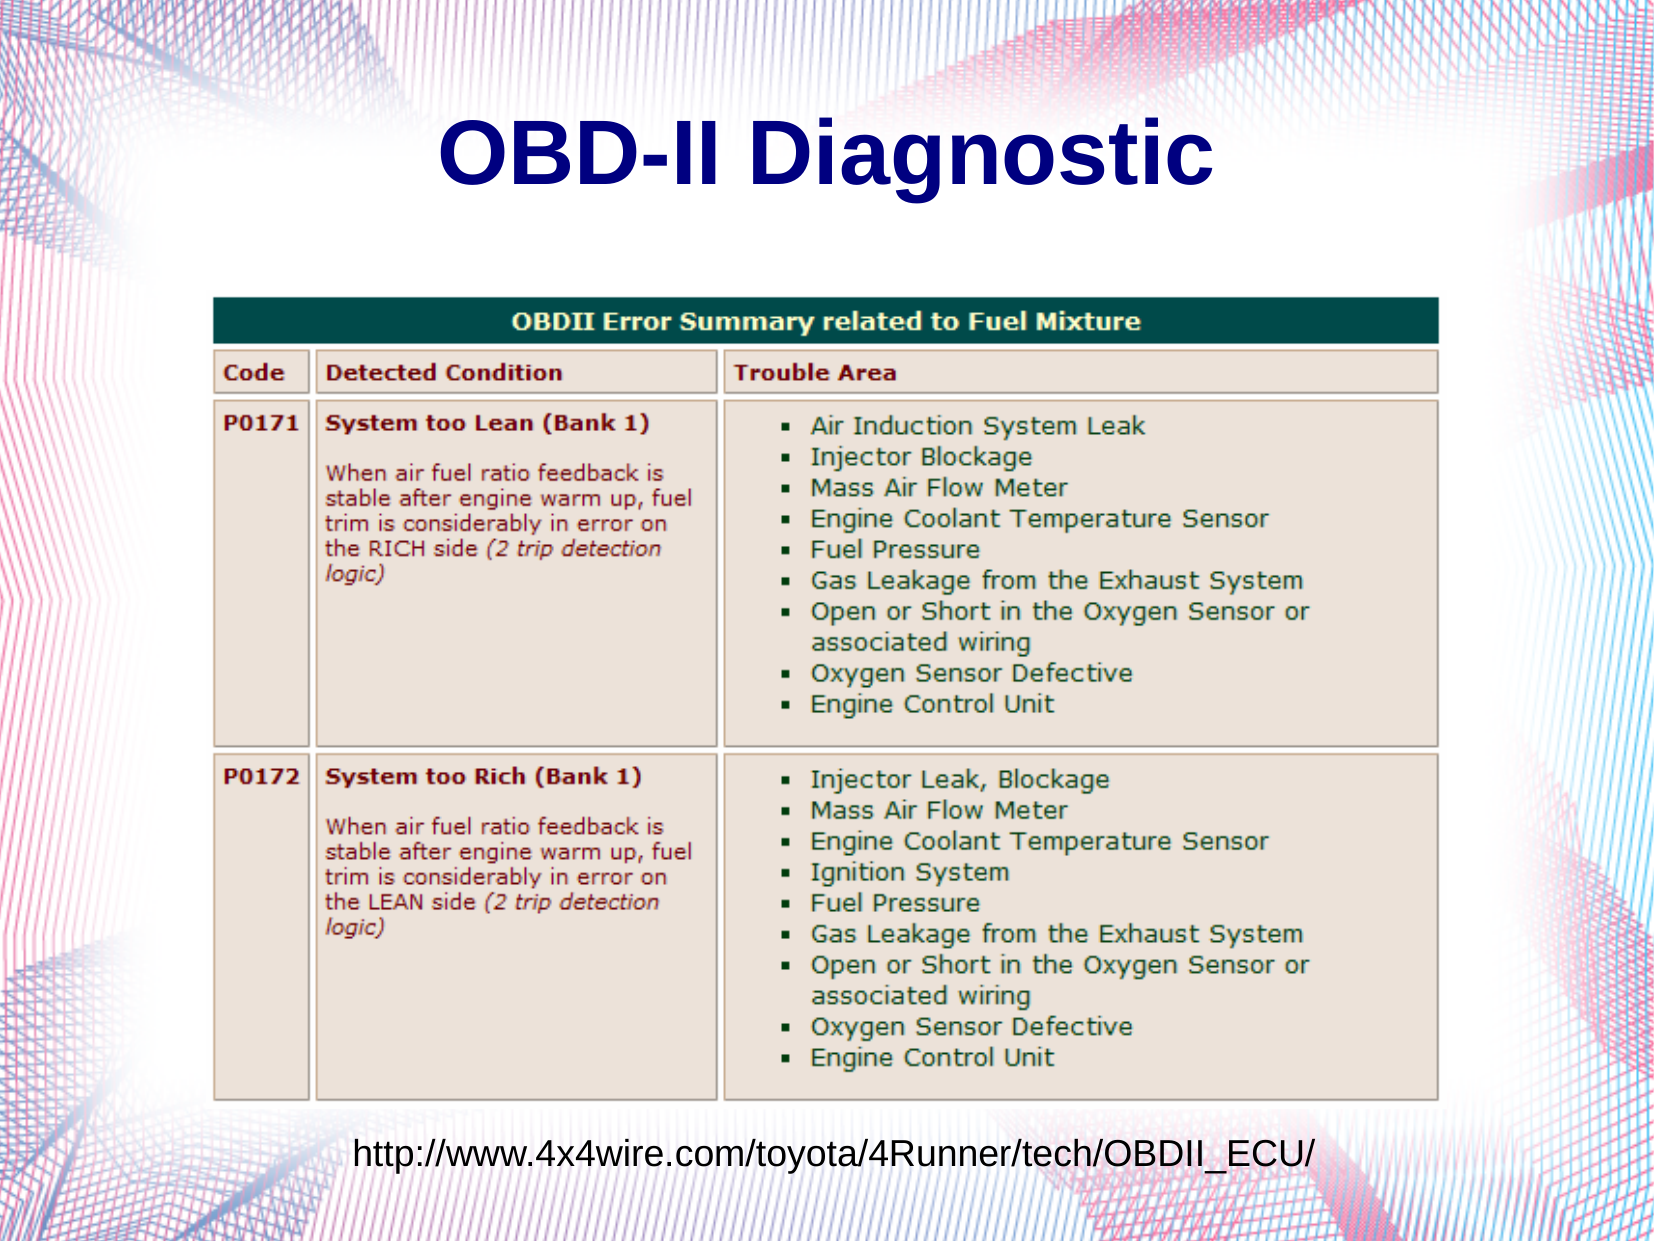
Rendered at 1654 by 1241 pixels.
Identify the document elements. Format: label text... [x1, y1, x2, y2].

text_box http://www.4x4wire.com/toyota/4Runner/tech/OBDII_ECU/ [337, 1125, 1335, 1182]
picture [0, 0, 1654, 1241]
title OBD-II Diagnostic [82, 49, 1571, 257]
